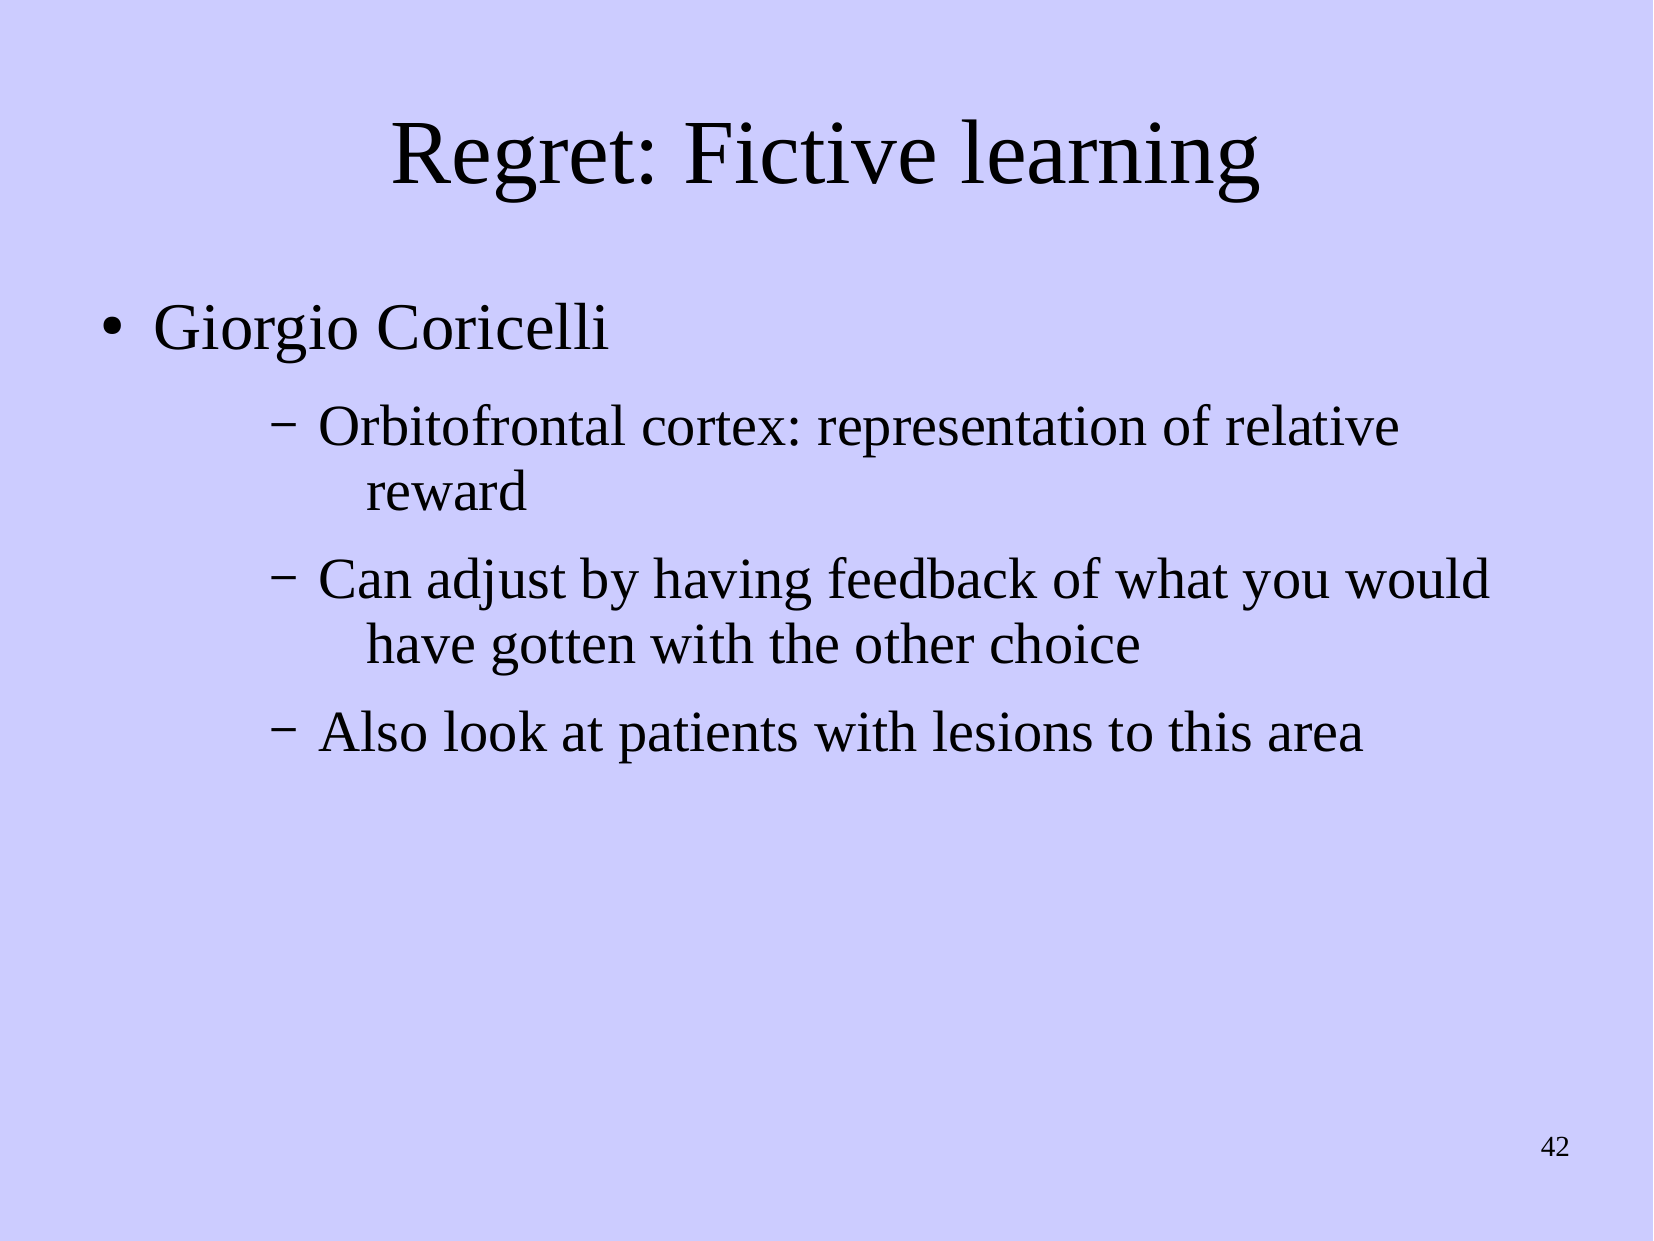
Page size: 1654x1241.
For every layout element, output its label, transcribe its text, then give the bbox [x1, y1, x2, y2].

title Regret: Fictive learning [82, 56, 1571, 250]
list Giorgio Coricelli Orbitofrontal cortex: representation of relative reward Can adjust by having feedback of what you would have gotten with the other choice Also look at patients with lesions to this area [82, 290, 1571, 1095]
